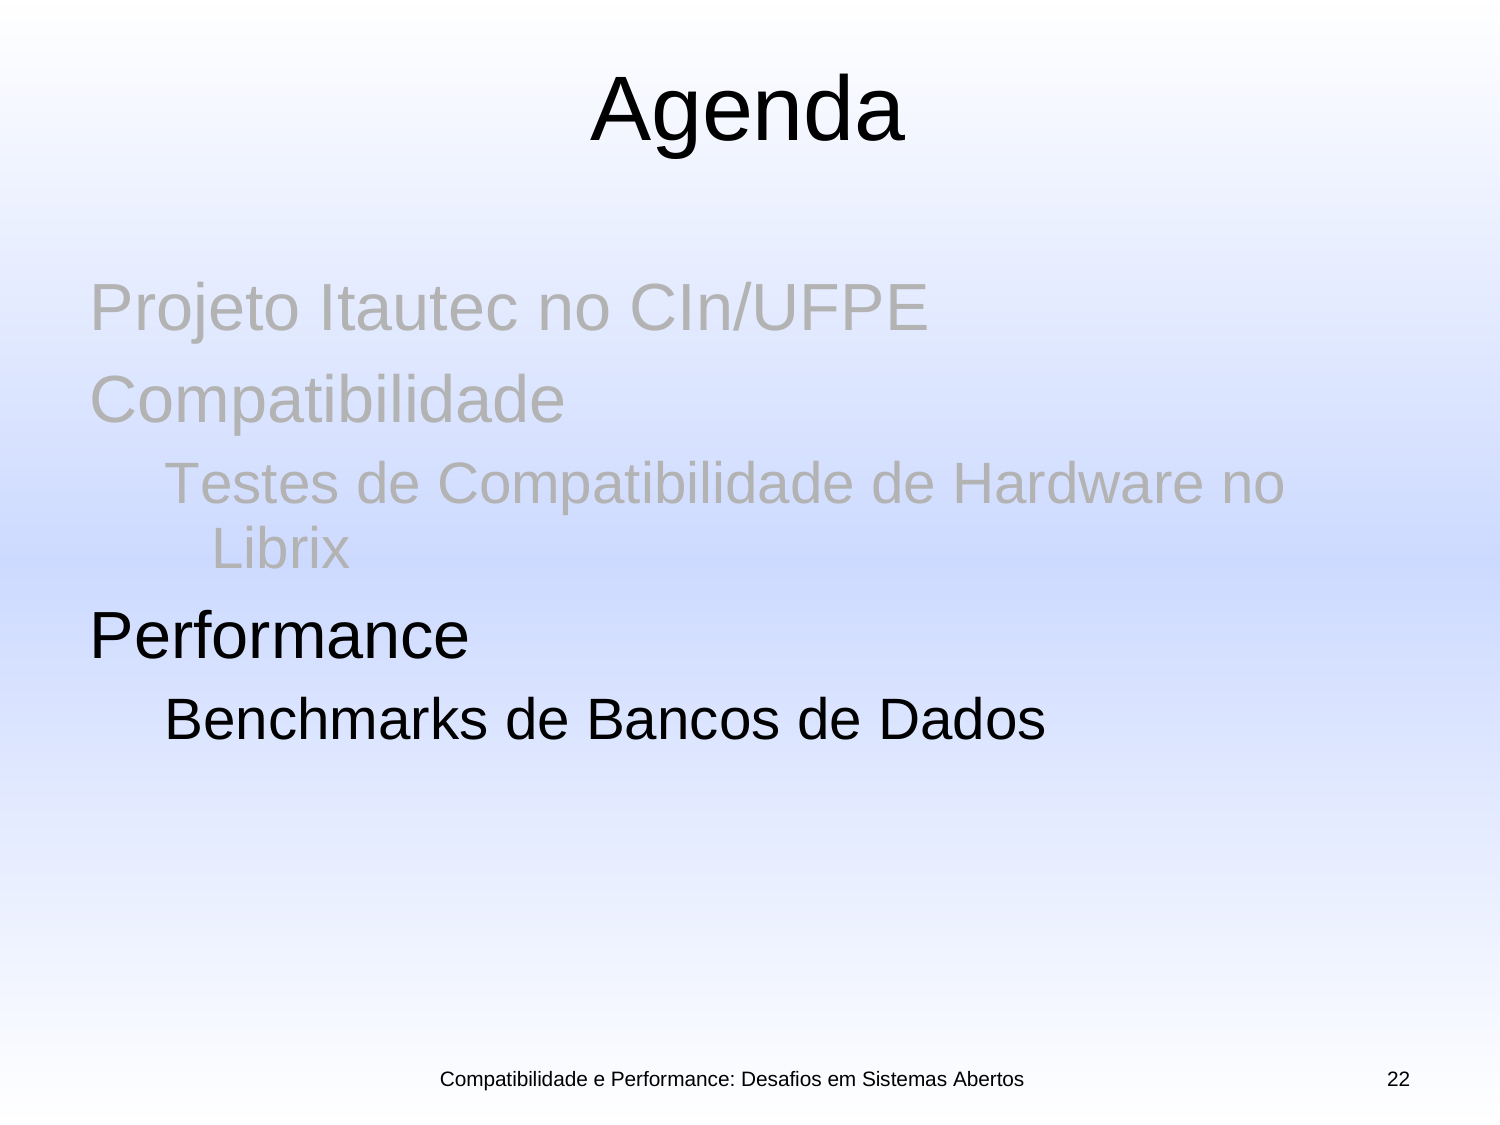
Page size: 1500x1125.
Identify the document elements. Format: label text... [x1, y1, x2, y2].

title Agenda [15, 14, 1482, 203]
list Projeto Itautec no CIn/UFPE Compatibilidade Testes de Compatibilidade de Hardware no Librix Performance Benchmarks de Bancos de Dados [75, 262, 1426, 1006]
